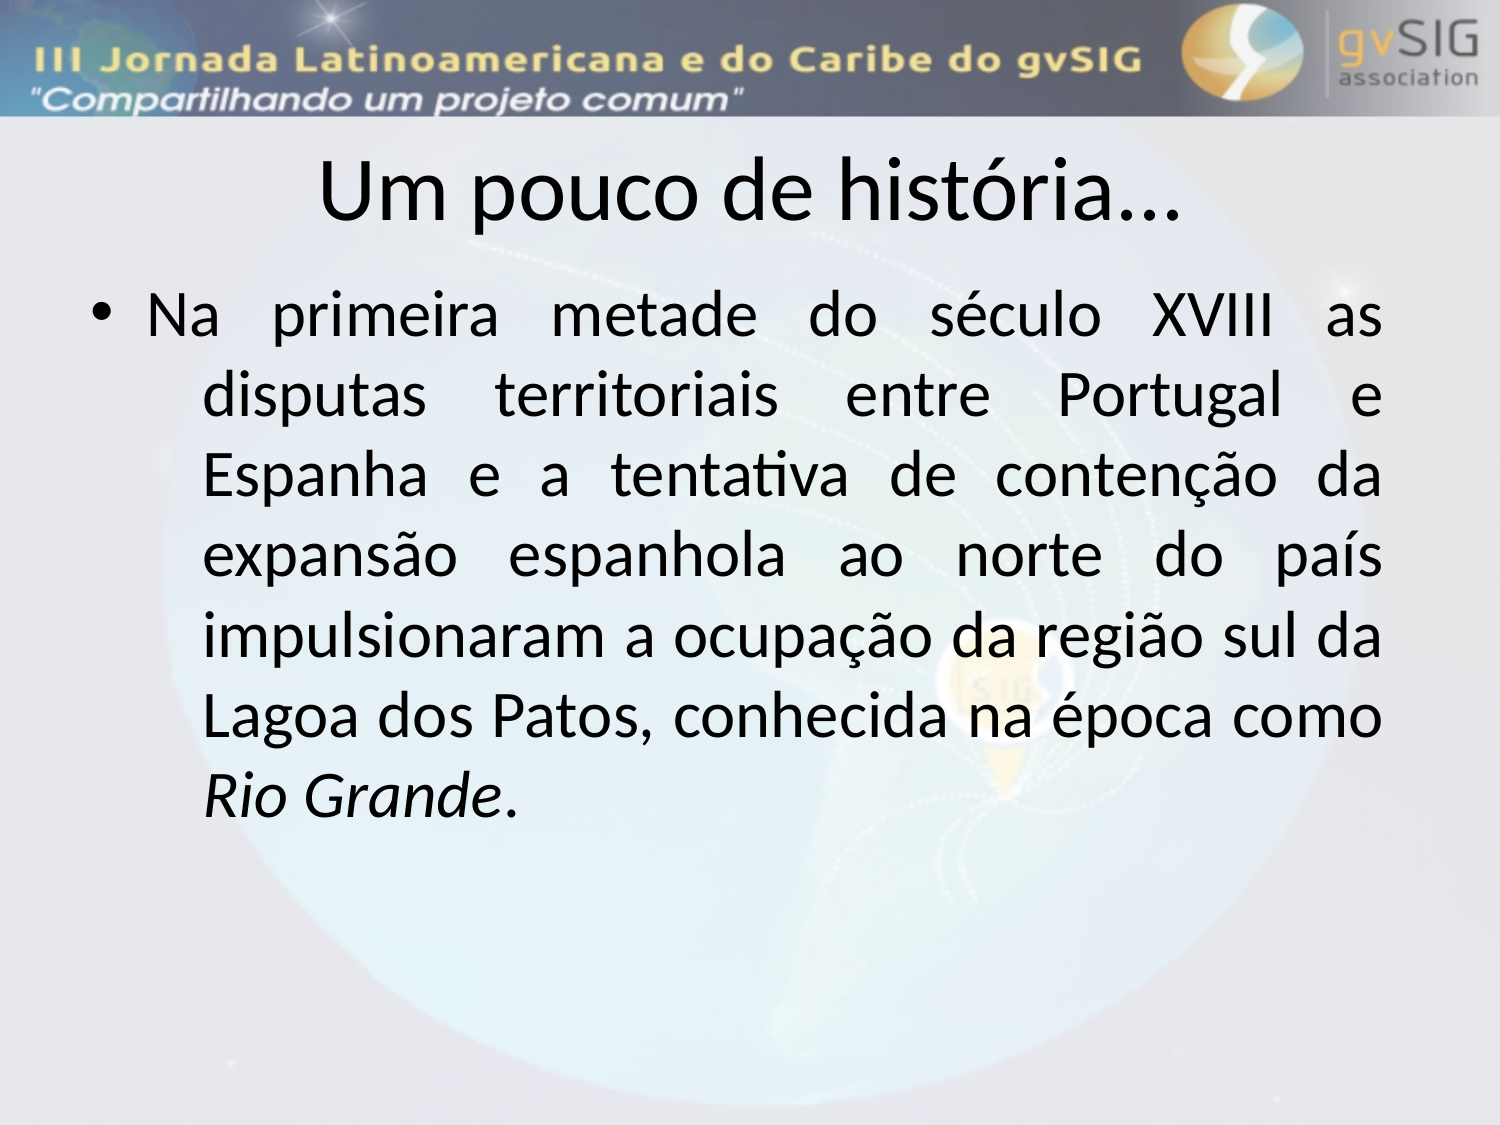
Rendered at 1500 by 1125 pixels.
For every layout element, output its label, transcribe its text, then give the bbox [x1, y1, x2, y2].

list Na primeira metade do século XVIII as disputas territoriais entre Portugal e Espanha e a tentativa de contenção da expansão espanhola ao norte do país impulsionaram a ocupação da região sul da Lagoa dos Patos, conhecida na época como Rio Grande. [75, 262, 1426, 1005]
title Um pouco de história... [76, 90, 1427, 278]
